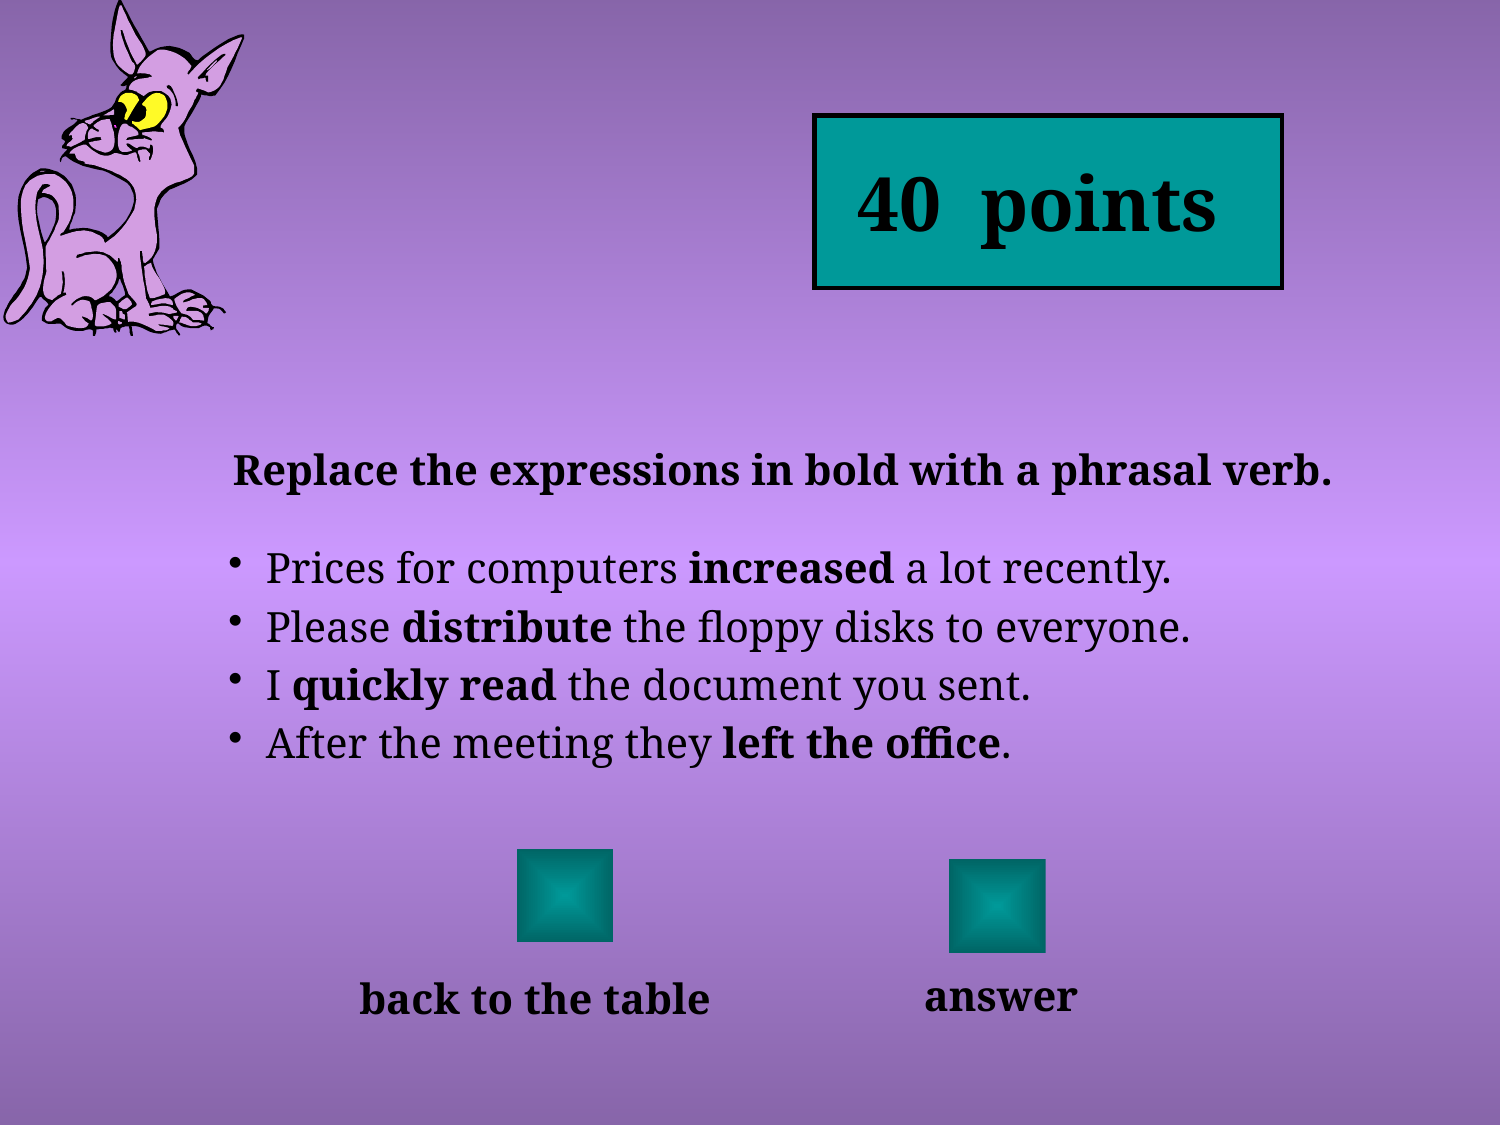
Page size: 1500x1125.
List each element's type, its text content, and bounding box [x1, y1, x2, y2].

text_box answer [856, 962, 1146, 1027]
text_box [517, 849, 613, 942]
text_box [949, 859, 1046, 953]
text_box Prices for computers increased a lot recently. Please distribute the floppy disks to everyone. I quickly read the document you sent. After the meeting they left the office. [63, 534, 1248, 775]
text_box 40 points [842, 148, 1256, 254]
text_box back to the table [325, 965, 745, 1031]
text_box [814, 115, 1282, 288]
title Replace the expressions in bold with a phrasal verb. [65, 346, 1500, 593]
